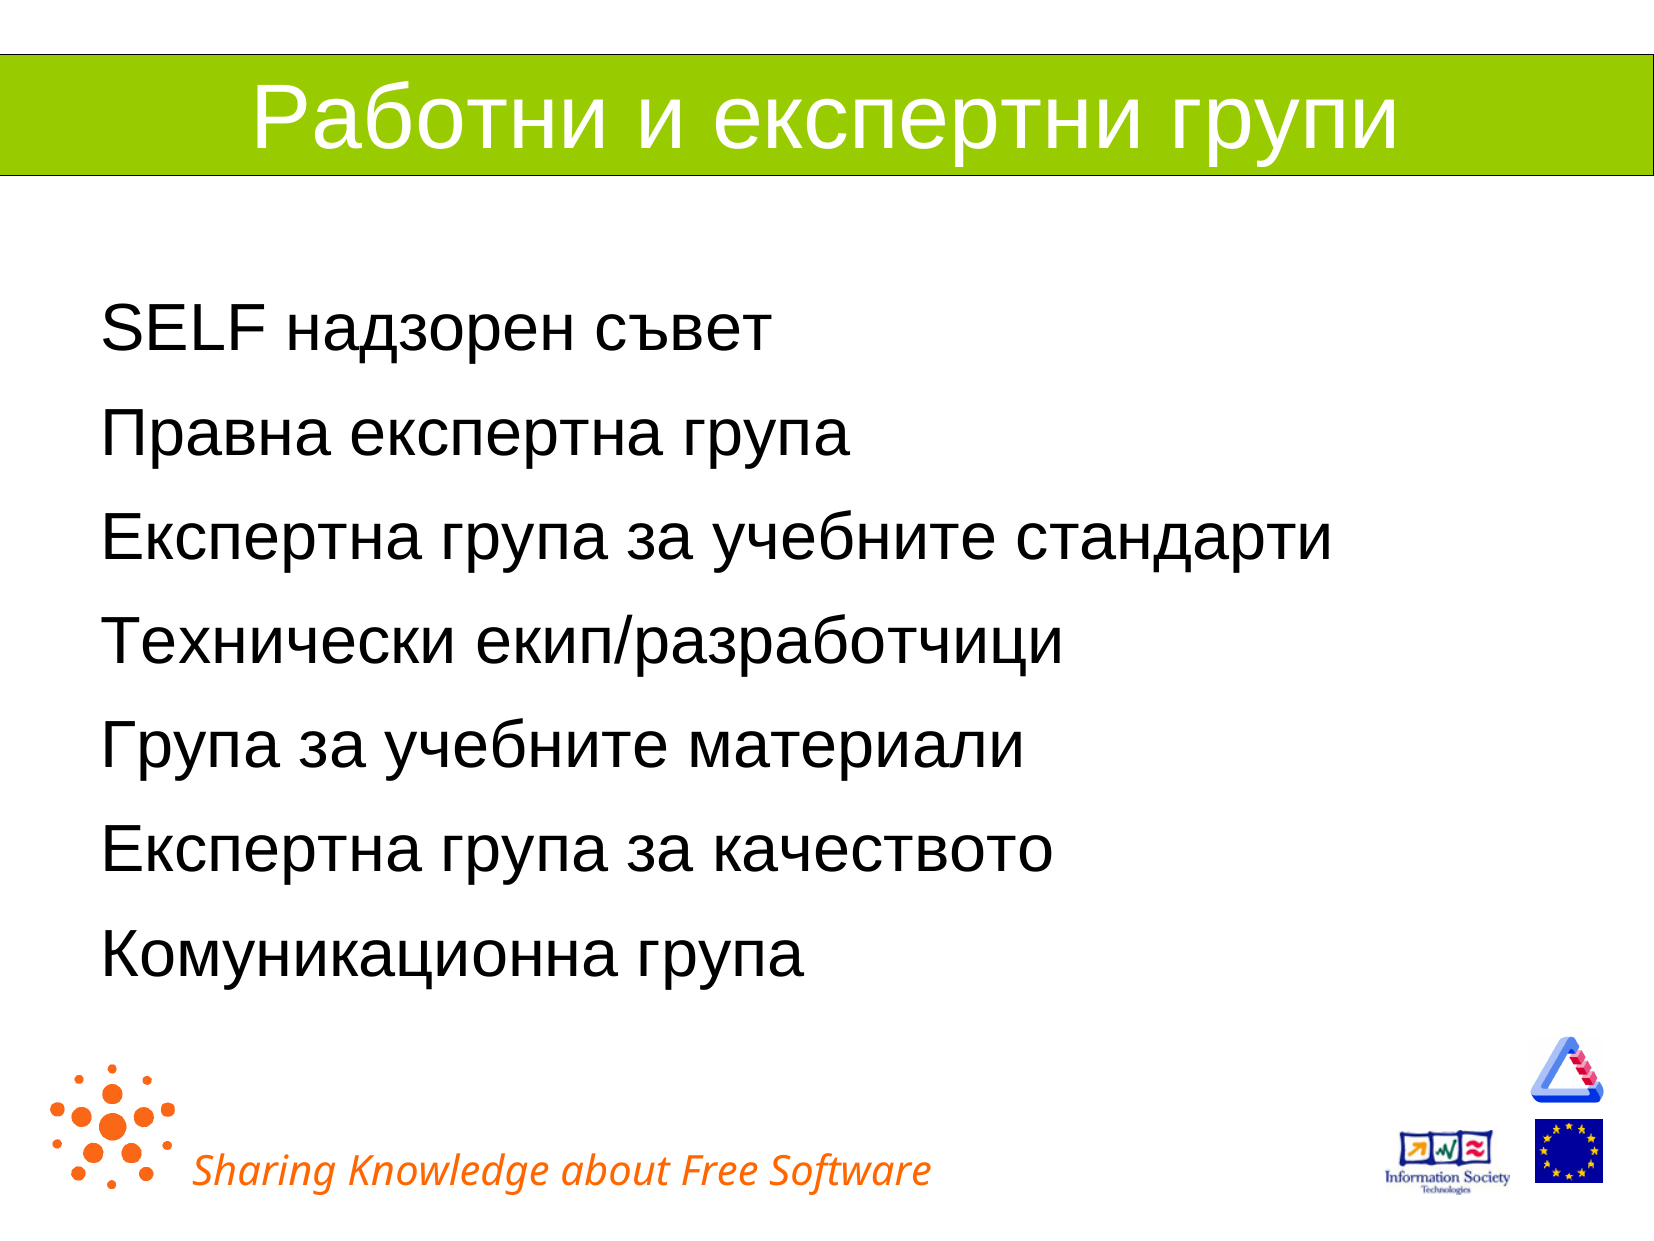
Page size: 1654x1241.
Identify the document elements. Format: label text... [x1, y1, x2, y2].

picture [1385, 1130, 1510, 1195]
picture [1535, 1119, 1603, 1183]
title Работни и експертни групи [82, 59, 1571, 174]
picture [50, 1064, 175, 1189]
picture [1571, 1036, 1604, 1104]
list SELF надзорен съвет Правна експертна група Експертна група за учебните стандарти Технически екип/разработчици Група за учебните материали Експертна група за качеството Комуникационна група [82, 290, 1571, 1109]
